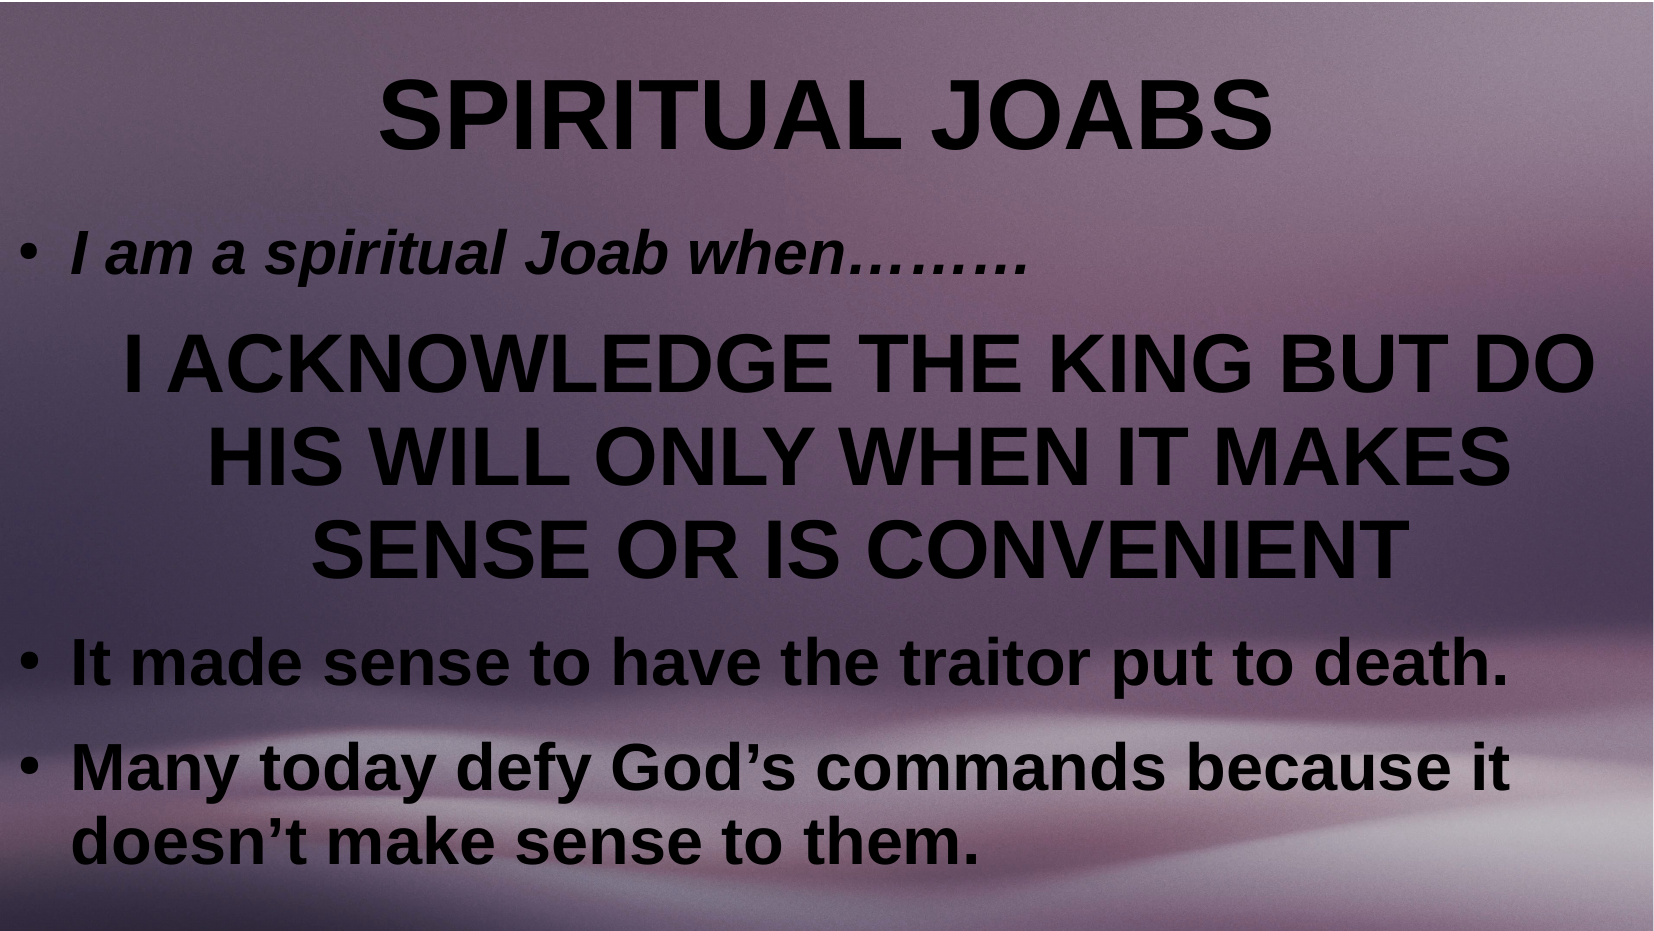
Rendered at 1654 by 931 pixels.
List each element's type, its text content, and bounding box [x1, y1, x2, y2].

title SPIRITUAL JOABS [82, 37, 1571, 193]
picture [0, 2, 1654, 931]
list I am a spiritual Joab when……… I ACKNOWLEDGE THE KING BUT DO HIS WILL ONLY WHEN IT MAKES SENSE OR IS CONVENIENT It made sense to have the traitor put to death. Many today defy God’s commands because it doesn’t make sense to them. [0, 217, 1651, 931]
